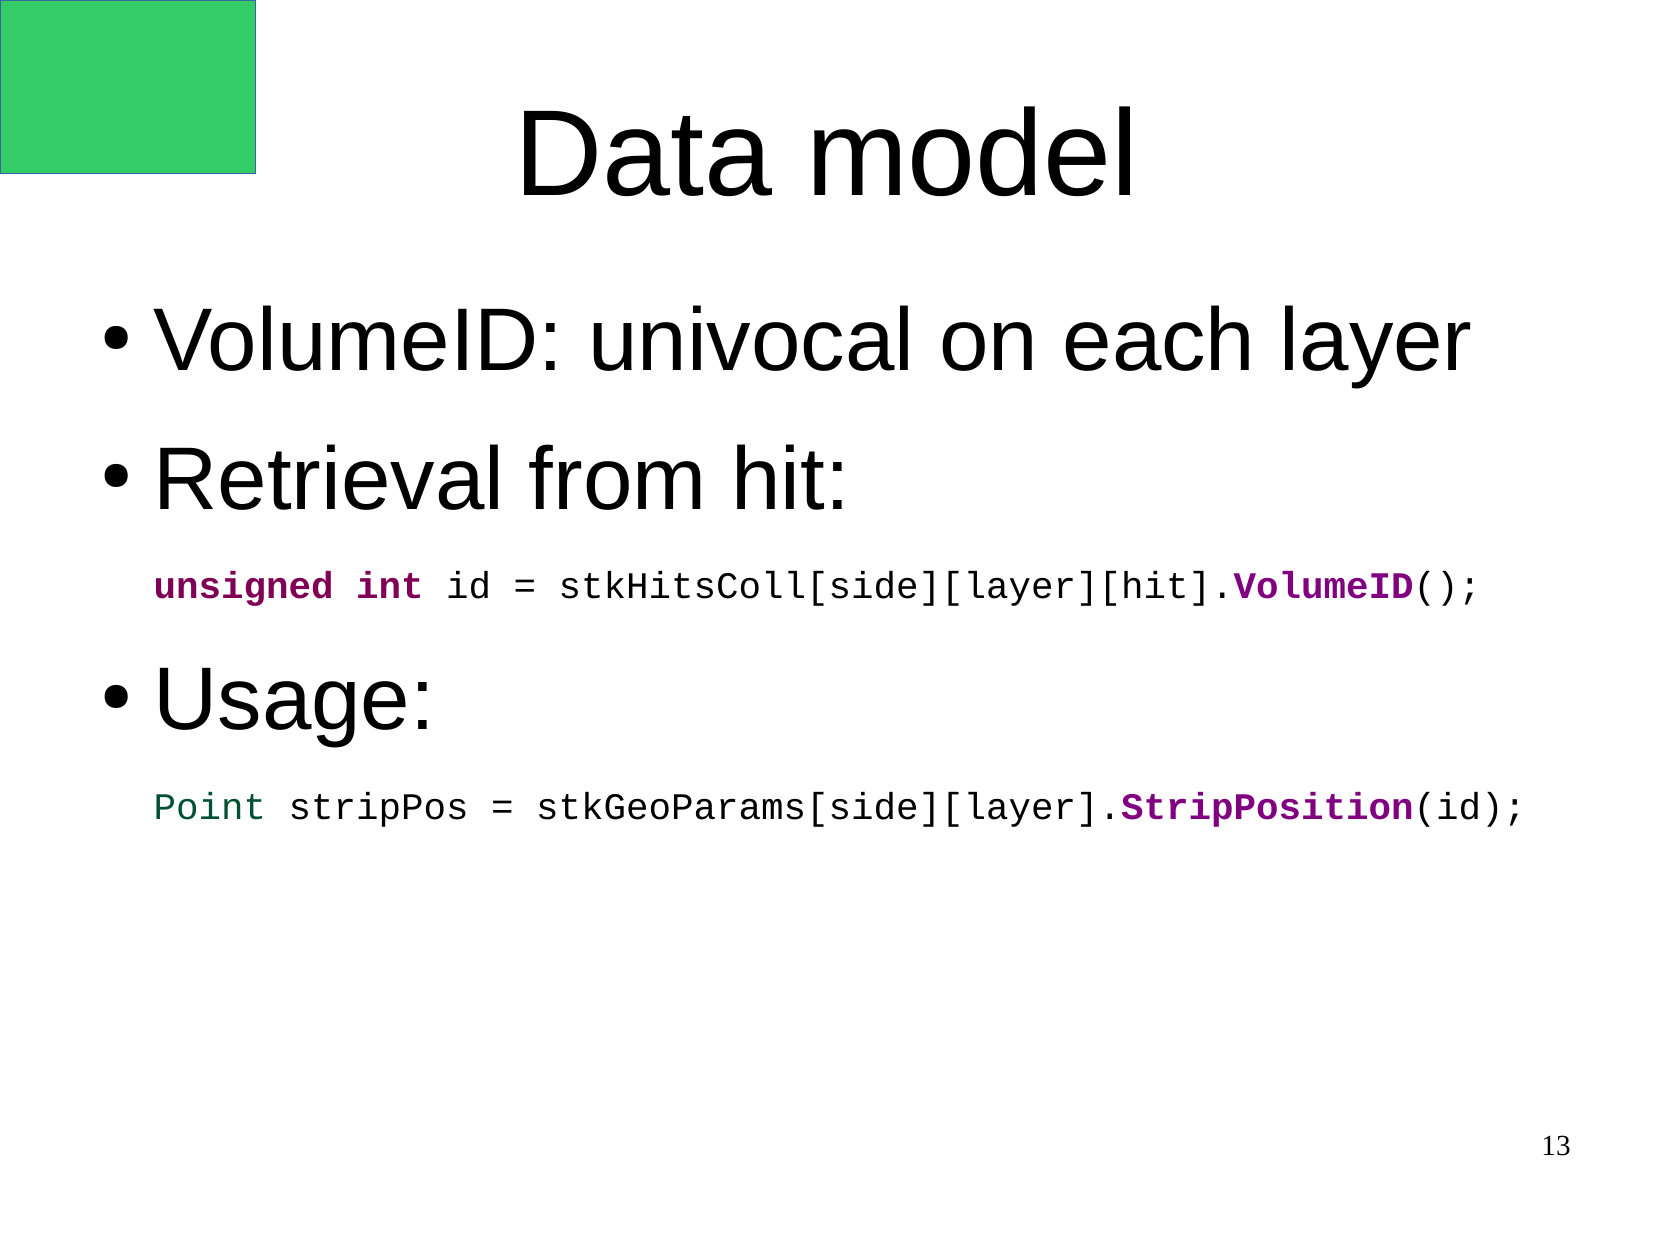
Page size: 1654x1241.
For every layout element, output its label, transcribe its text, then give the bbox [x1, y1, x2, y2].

title Data model [82, 49, 1571, 257]
text_box [0, 0, 256, 174]
list VolumeID: univocal on each layer Retrieval from hit: unsigned int id = stkHitsColl[side][layer][hit].VolumeID(); Usage: Point stripPos = stkGeoParams[side][layer].StripPosition(id); [82, 290, 1571, 1111]
